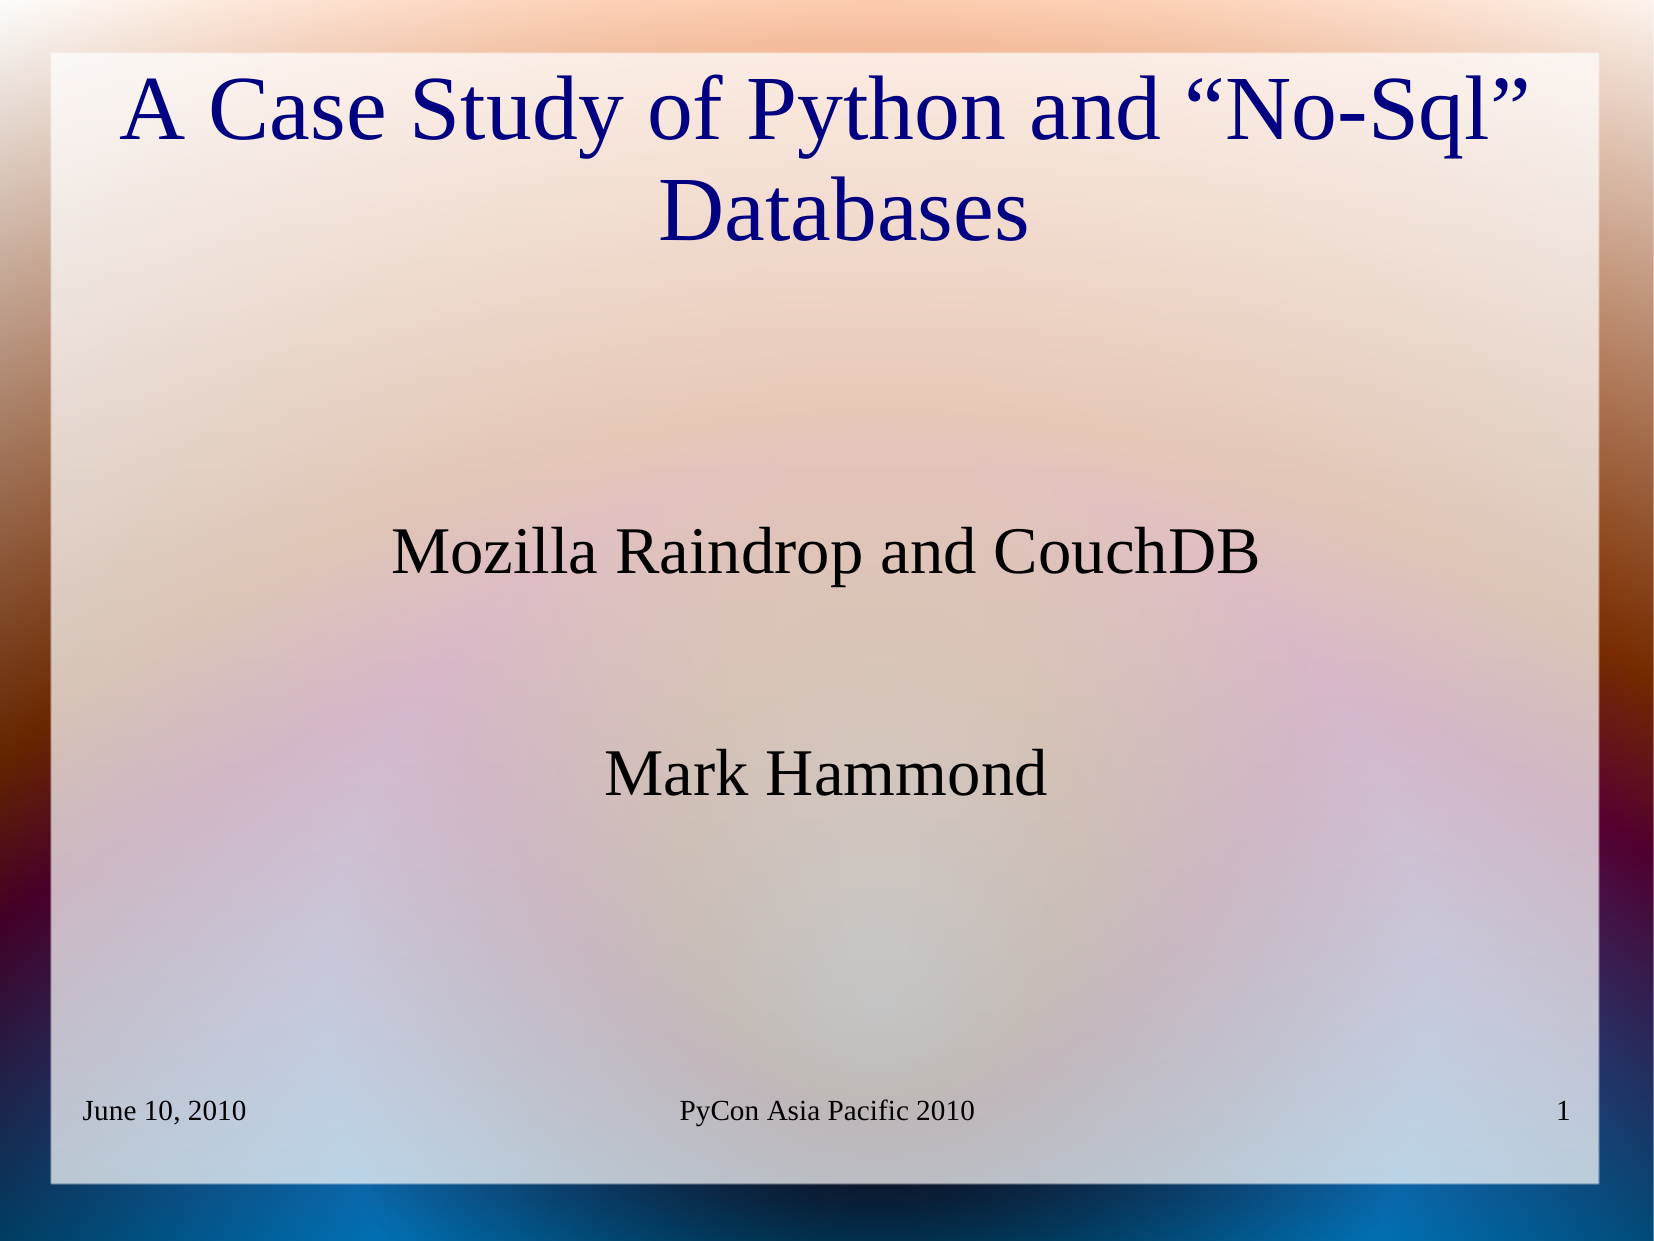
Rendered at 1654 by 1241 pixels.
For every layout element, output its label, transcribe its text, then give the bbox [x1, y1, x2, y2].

subtitle Mozilla Raindrop and CouchDB Mark Hammond [82, 290, 1571, 1034]
picture [0, 0, 1654, 1241]
title A Case Study of Python and “No-Sql” Databases [82, 55, 1571, 263]
